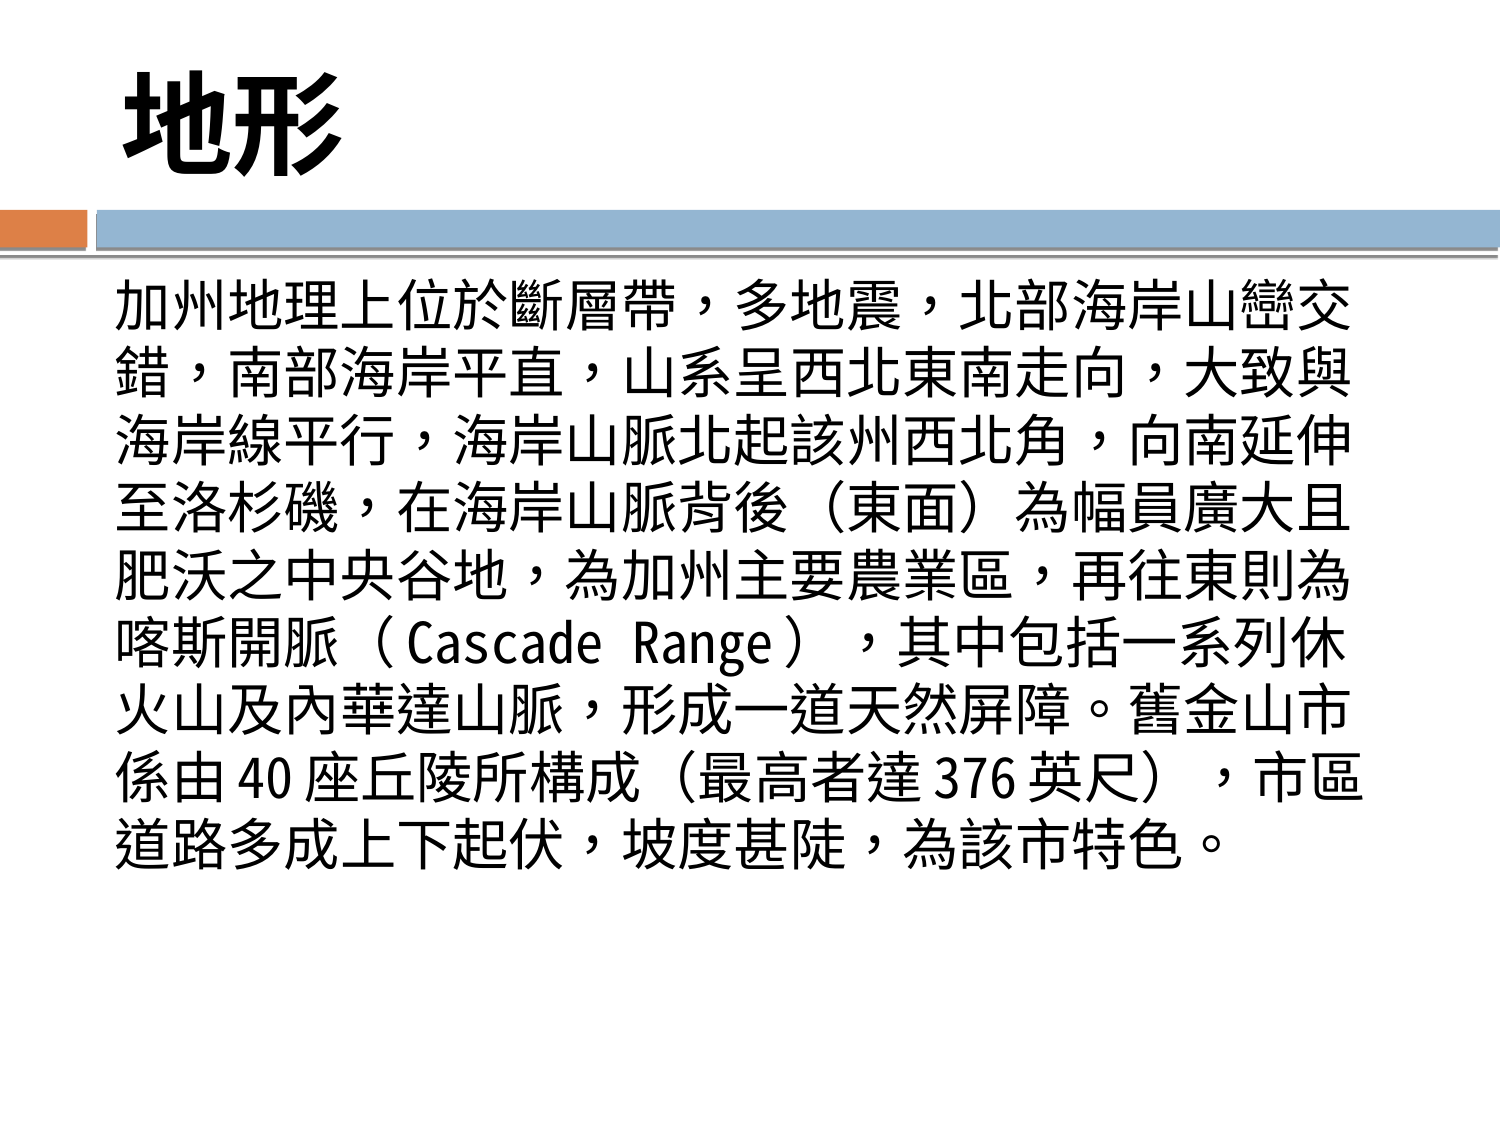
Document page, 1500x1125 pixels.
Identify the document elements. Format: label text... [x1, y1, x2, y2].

text_box 地形 [105, 46, 1348, 197]
list 加州地理上位於斷層帶，多地震，北部海岸山巒交錯，南部海岸平直，山系呈西北東南走向，大致與海岸線平行，海岸山脈北起該州西北角，向南延伸至洛杉磯，在海岸山脈背後（東面）為幅員廣大且肥沃之中央谷地，為加州主要農業區，再往東則為喀斯開脈（Cascade Range），其中包括一系列休火山及內華達山脈，形成一道天然屏障。舊金山市係由40座丘陵所構成（最高者達376英尺），市區道路多成上下起伏，坡度甚陡，為該市特色。 [99, 262, 1400, 938]
